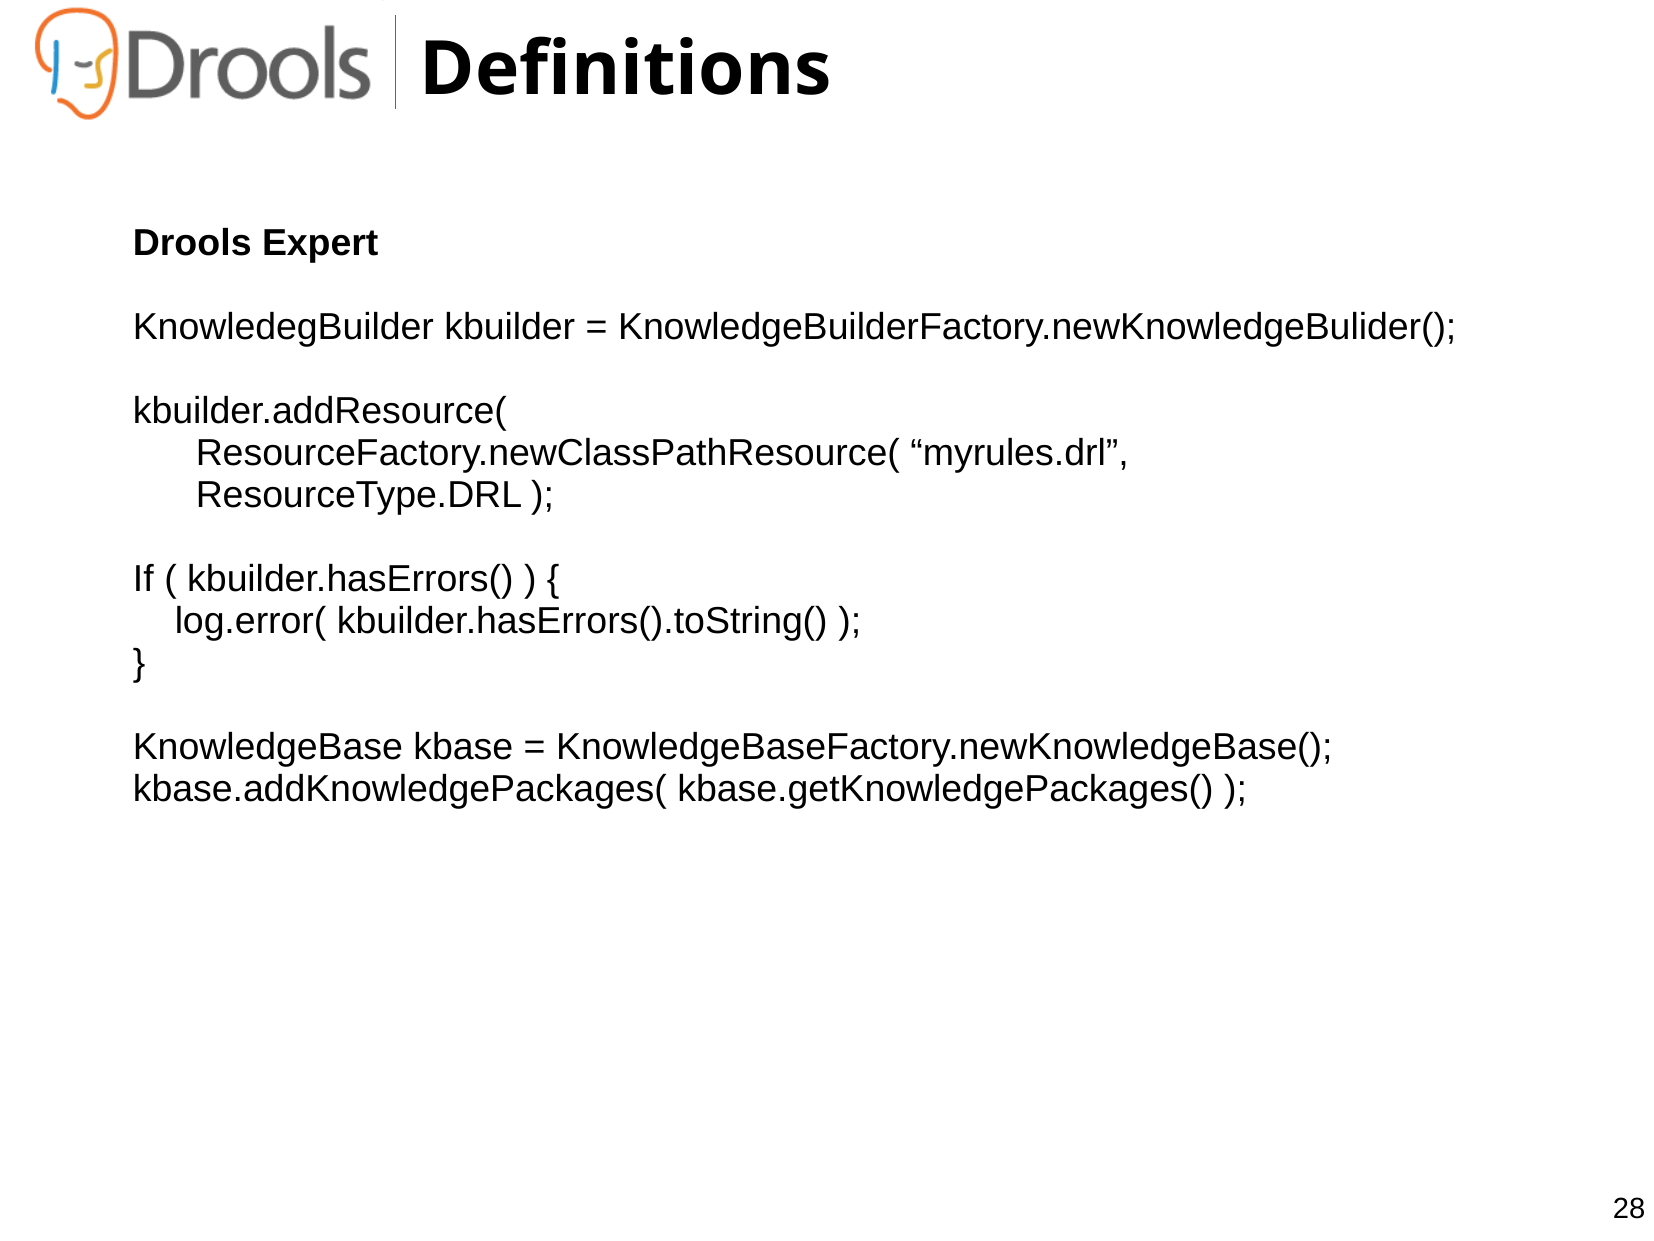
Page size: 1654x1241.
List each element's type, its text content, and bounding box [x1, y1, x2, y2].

text_box Drools Expert KnowledegBuilder kbuilder = KnowledgeBuilderFactory.newKnowledgeBulider(); kbuilder.addResource( ResourceFactory.newClassPathResource( “myrules.drl”, ResourceType.DRL ); If ( kbuilder.hasErrors() ) { log.error( kbuilder.hasErrors().toString() ); } KnowledgeBase kbase = KnowledgeBaseFactory.newKnowledgeBase(); kbase.addKnowledgePackages( kbase.getKnowledgePackages() ); [118, 214, 1477, 863]
title Definitions [419, 12, 1630, 118]
picture [29, 0, 384, 126]
